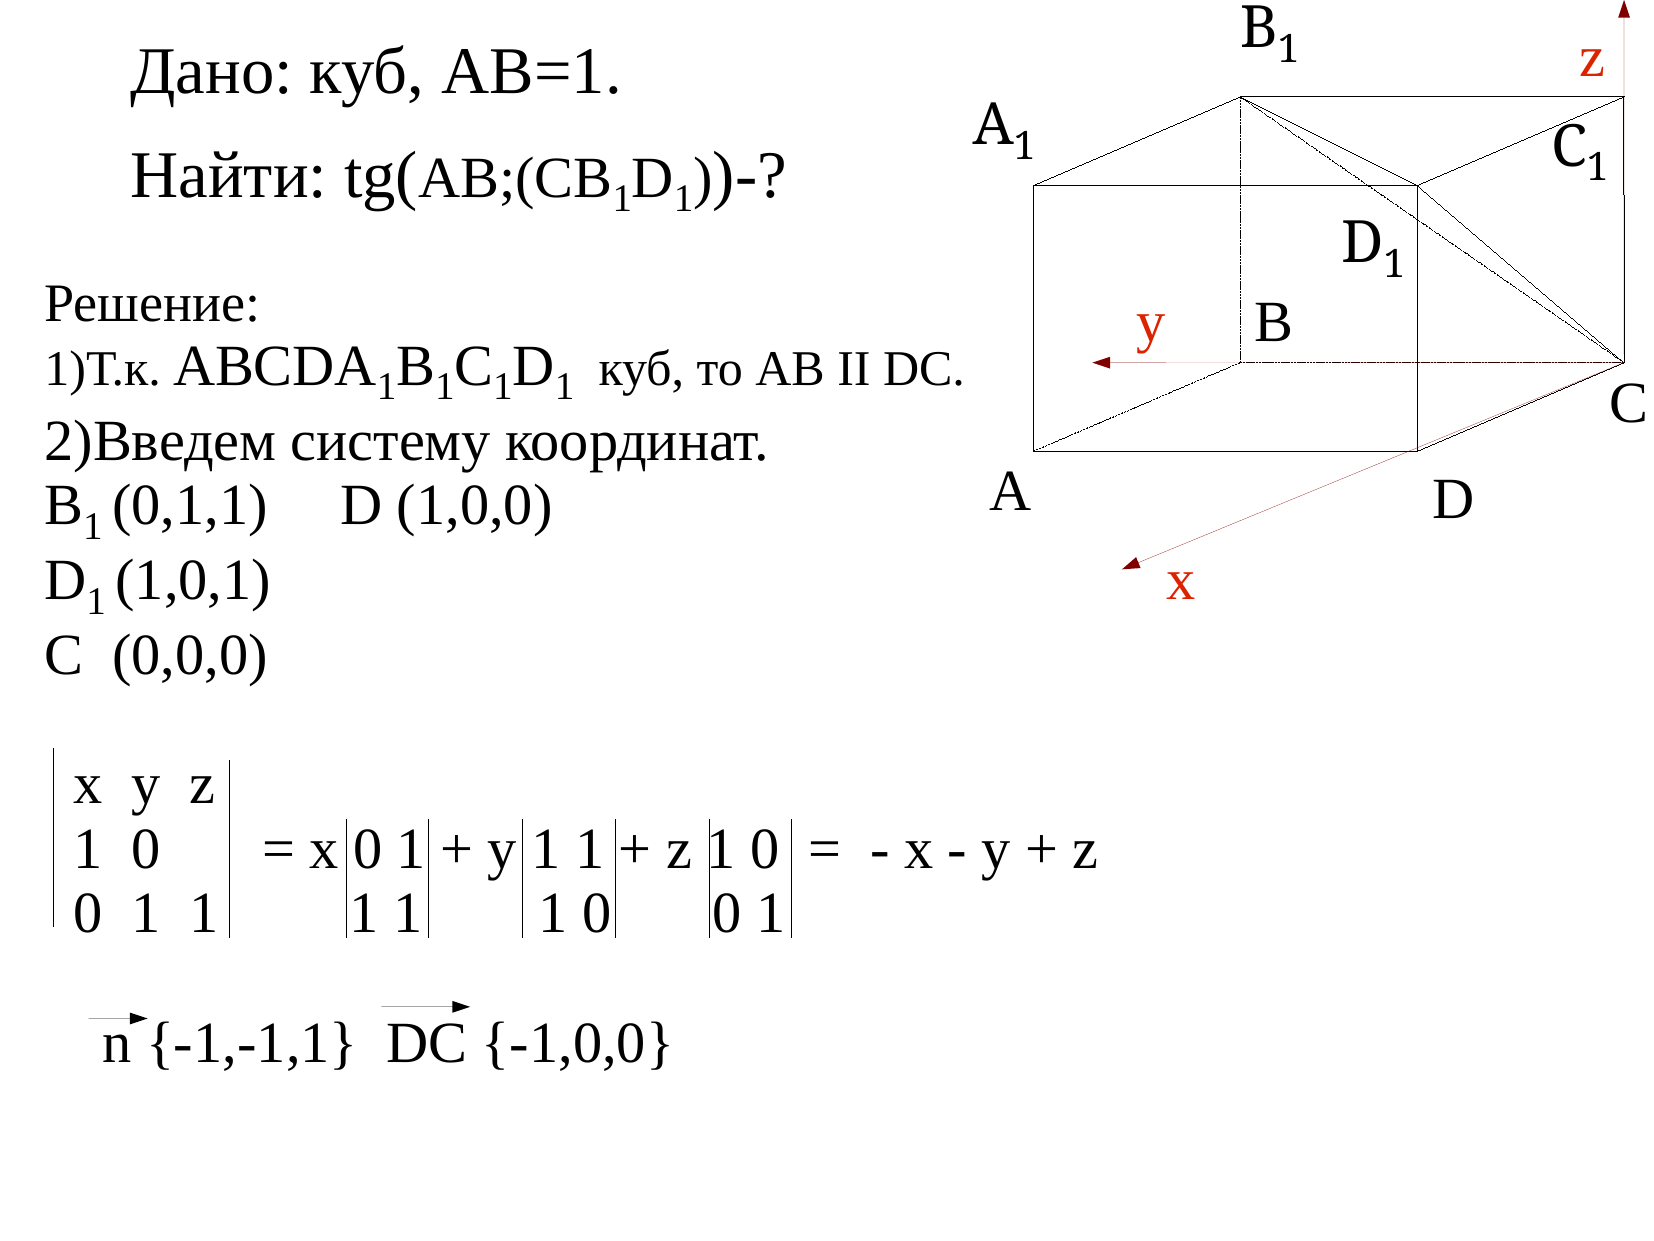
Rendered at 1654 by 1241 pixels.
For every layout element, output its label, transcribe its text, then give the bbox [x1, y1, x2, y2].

list Дано: куб, AB=1. Найти: tg(AB;(CB1D1))-? [41, 34, 904, 265]
text_box z [1564, 16, 1625, 97]
text_box C [1594, 363, 1620, 374]
text_box x [1151, 539, 1270, 621]
text_box C1 [1476, 96, 1654, 207]
text_box Решение: 1)Т.к. ABCDA1B1C1D1 куб, то AB II DC. 2)Введем систему координат. B1 (0,1,1) D (1,0,0) D1 (1,0,1) С (0,0,0) x y z 1 0 = x 0 1 + y 1 1 + z 1 0 = - x - y + z 0 1 1 1 1 1 0 0 1 n {-1,-1,1} DC {-1,0,0} [29, 265, 1127, 1241]
text_box D [1417, 459, 1506, 540]
text_box C [1594, 362, 1654, 443]
text_box D1 [1299, 193, 1447, 304]
text_box A1 [944, 75, 1063, 186]
text_box B [1240, 282, 1359, 363]
text_box y [1127, 282, 1240, 363]
text_box B1 [1210, 0, 1329, 89]
